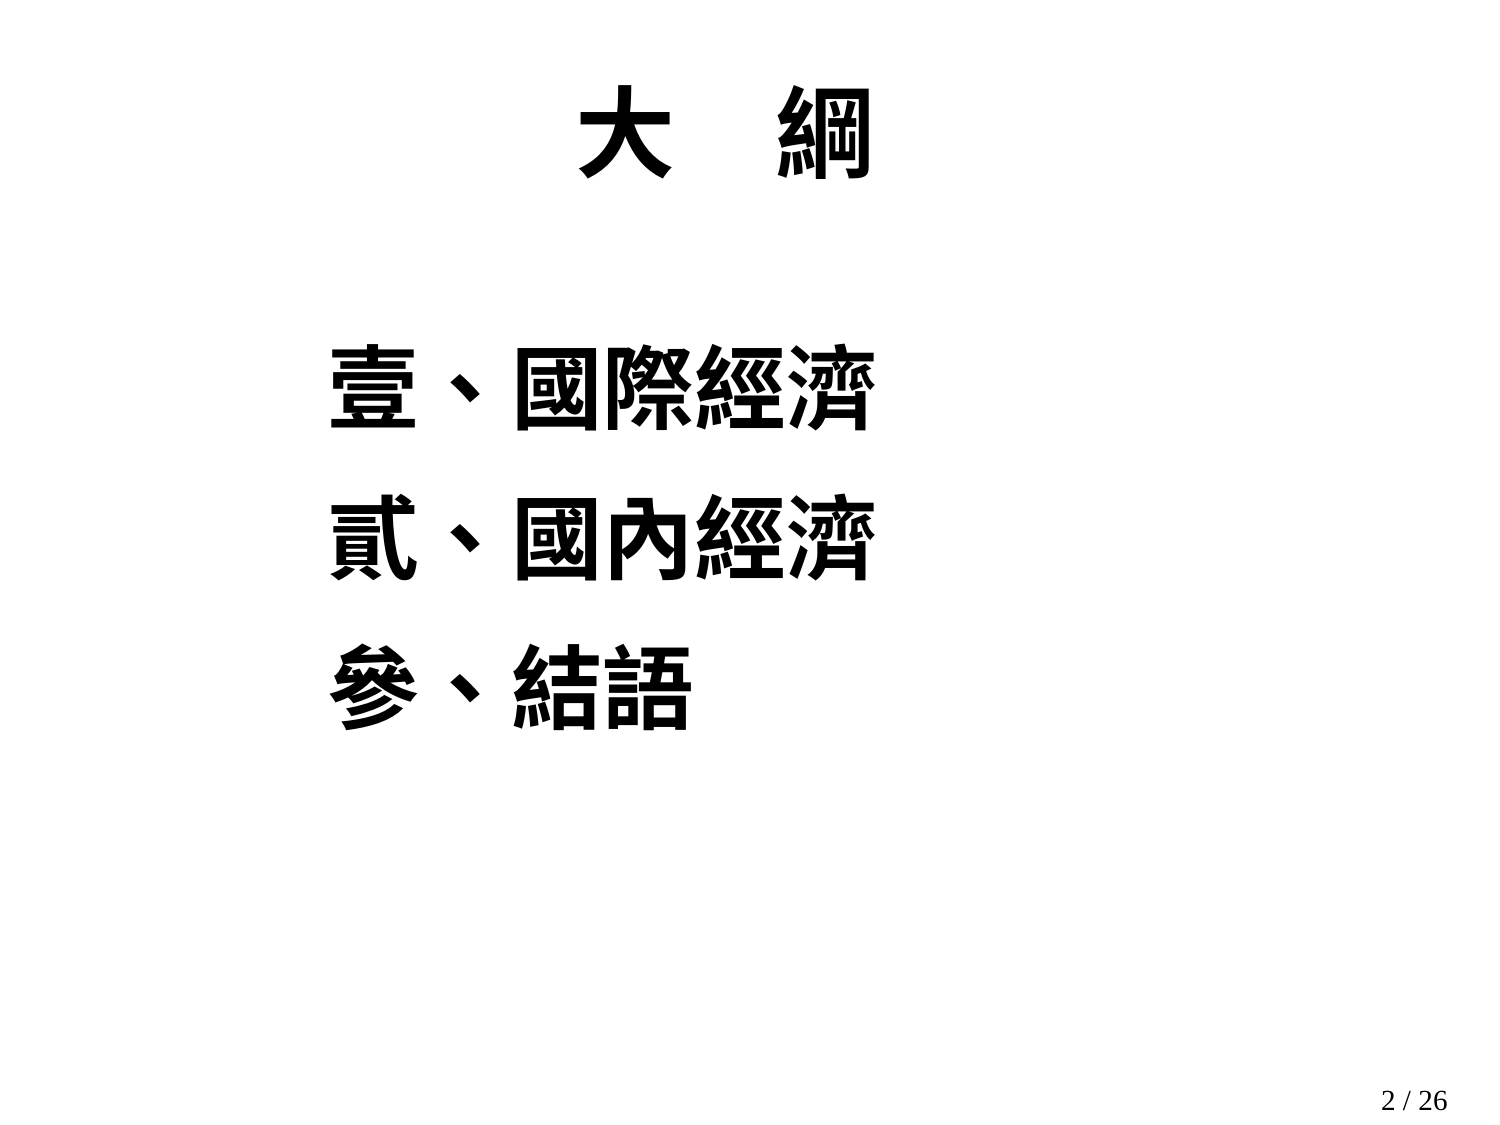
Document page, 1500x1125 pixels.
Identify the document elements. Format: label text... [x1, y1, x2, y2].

text_box 大 綱 [0, 54, 1476, 206]
text_box 壹、國際經濟 貳、國內經濟 參、結語 [312, 308, 1344, 864]
